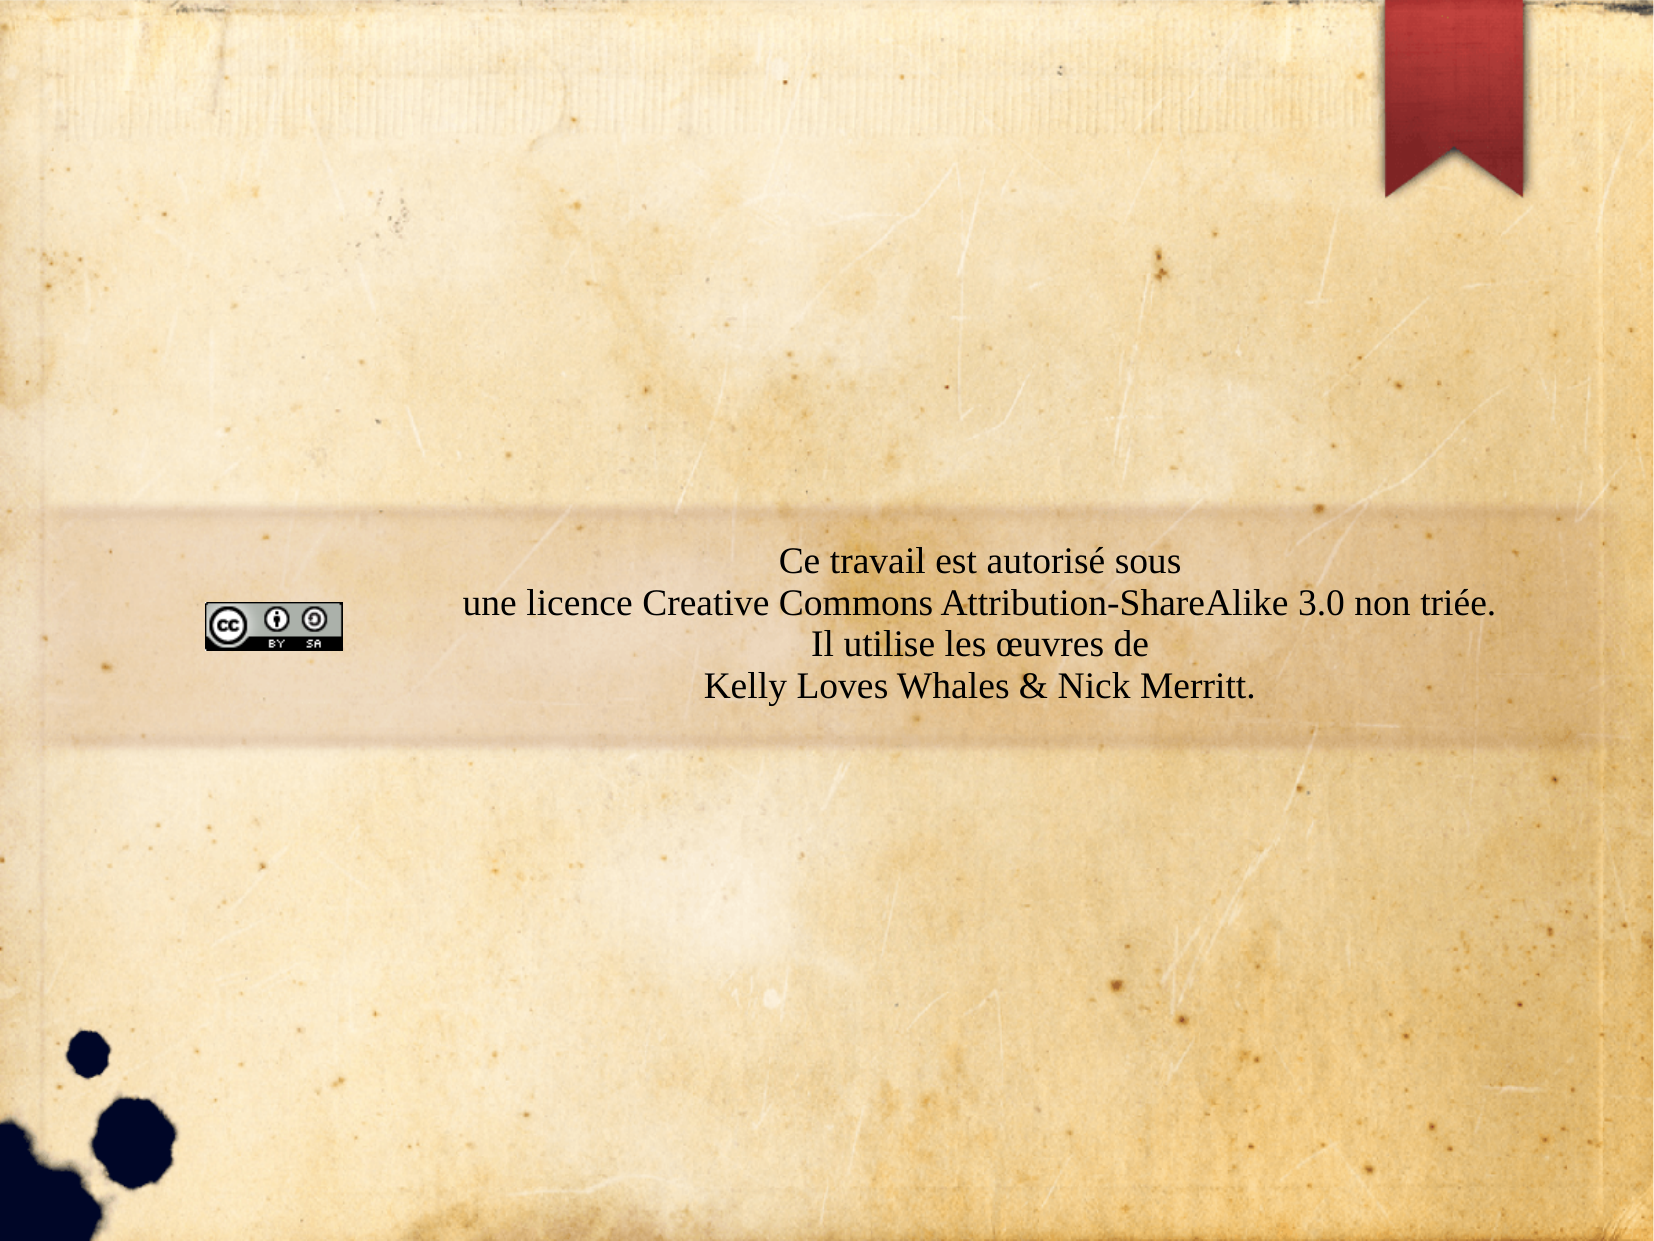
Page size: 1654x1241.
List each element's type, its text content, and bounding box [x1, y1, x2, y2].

picture [0, 0, 1654, 1241]
title Ce travail est autorisé sous une licence Creative Commons Attribution-ShareAlike 3.0 non triée. Il utilise les œuvres de Kelly Loves Whales & Nick Merritt. [431, 519, 1530, 727]
